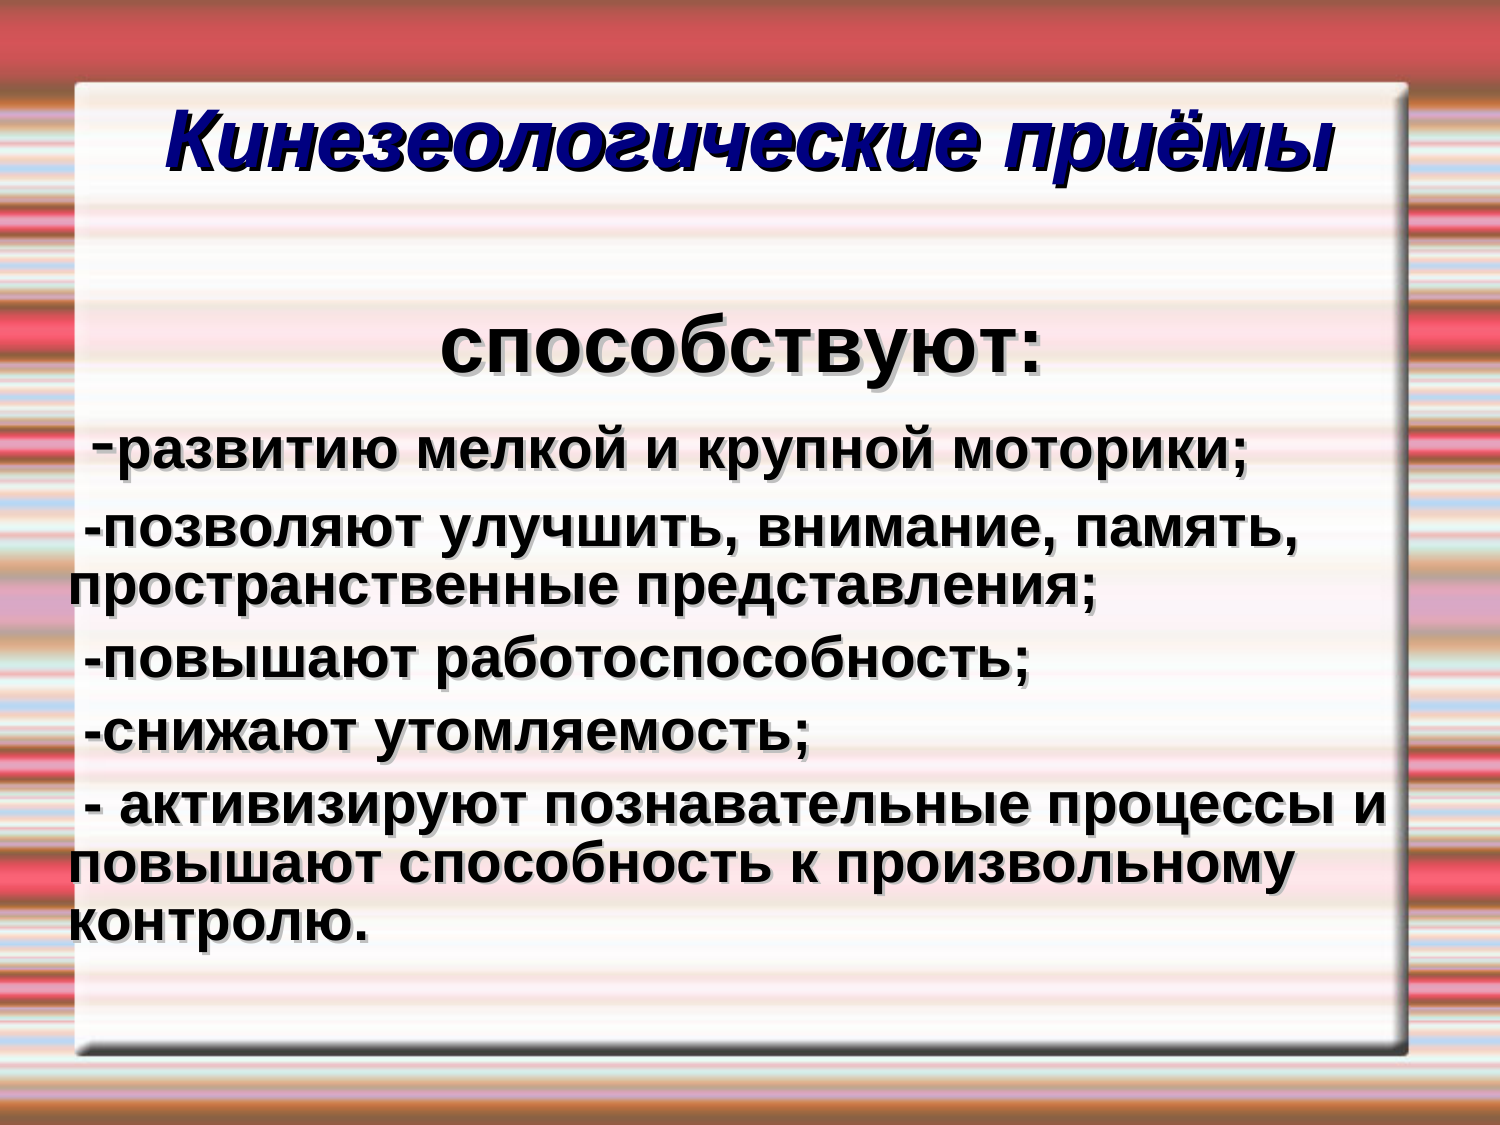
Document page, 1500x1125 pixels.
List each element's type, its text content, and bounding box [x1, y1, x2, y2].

picture [0, 0, 1500, 1125]
title Кинезеологические приёмы [75, 52, 1425, 226]
subtitle способствуют: -развитию мелкой и крупной моторики; -позволяют улучшить, внимание, память, пространственные представления; -повышают работоспособность; -снижают утомляемость; - активизируют познавательные процессы и повышают способность к произвольному контролю. [67, 265, 1418, 994]
